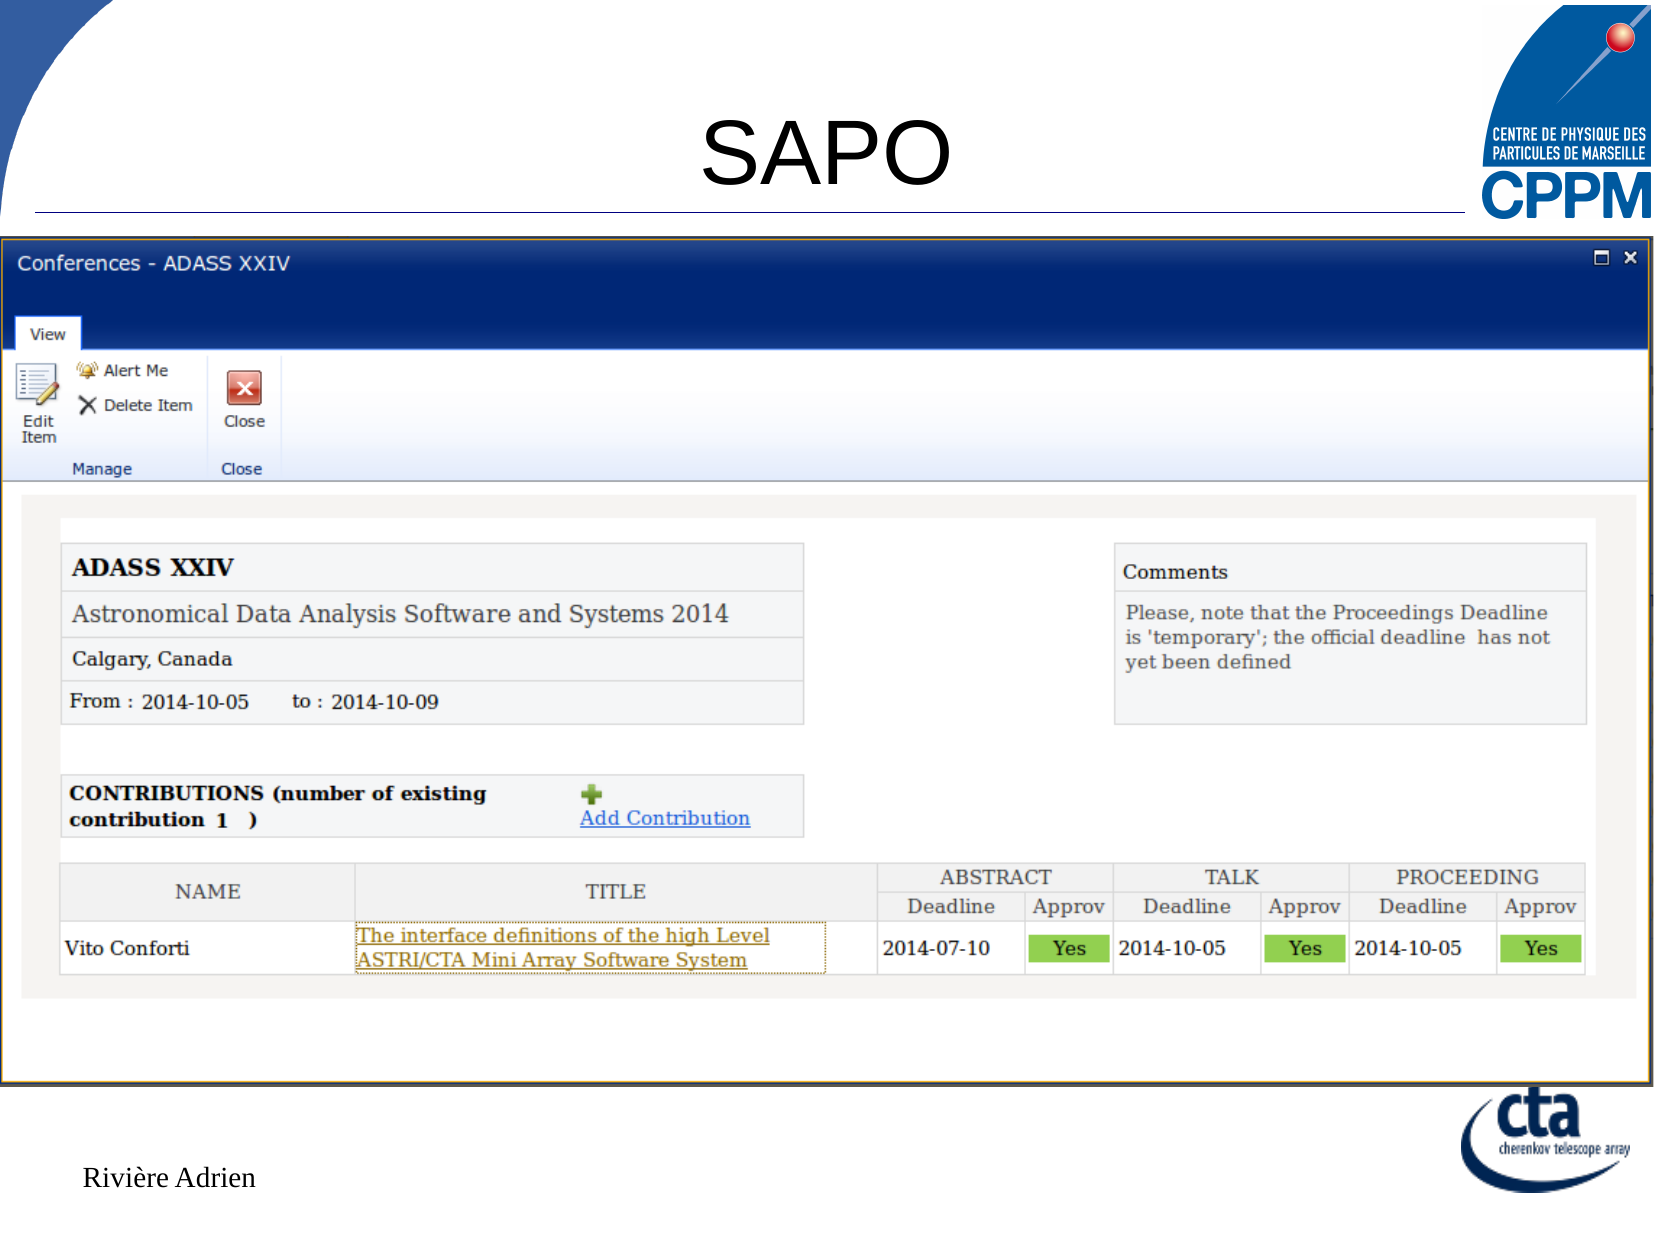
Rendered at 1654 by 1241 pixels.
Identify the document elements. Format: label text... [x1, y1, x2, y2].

title SAPO [82, 49, 1571, 236]
picture [0, 236, 1654, 1193]
picture [0, 0, 119, 219]
picture [1482, 5, 1651, 219]
